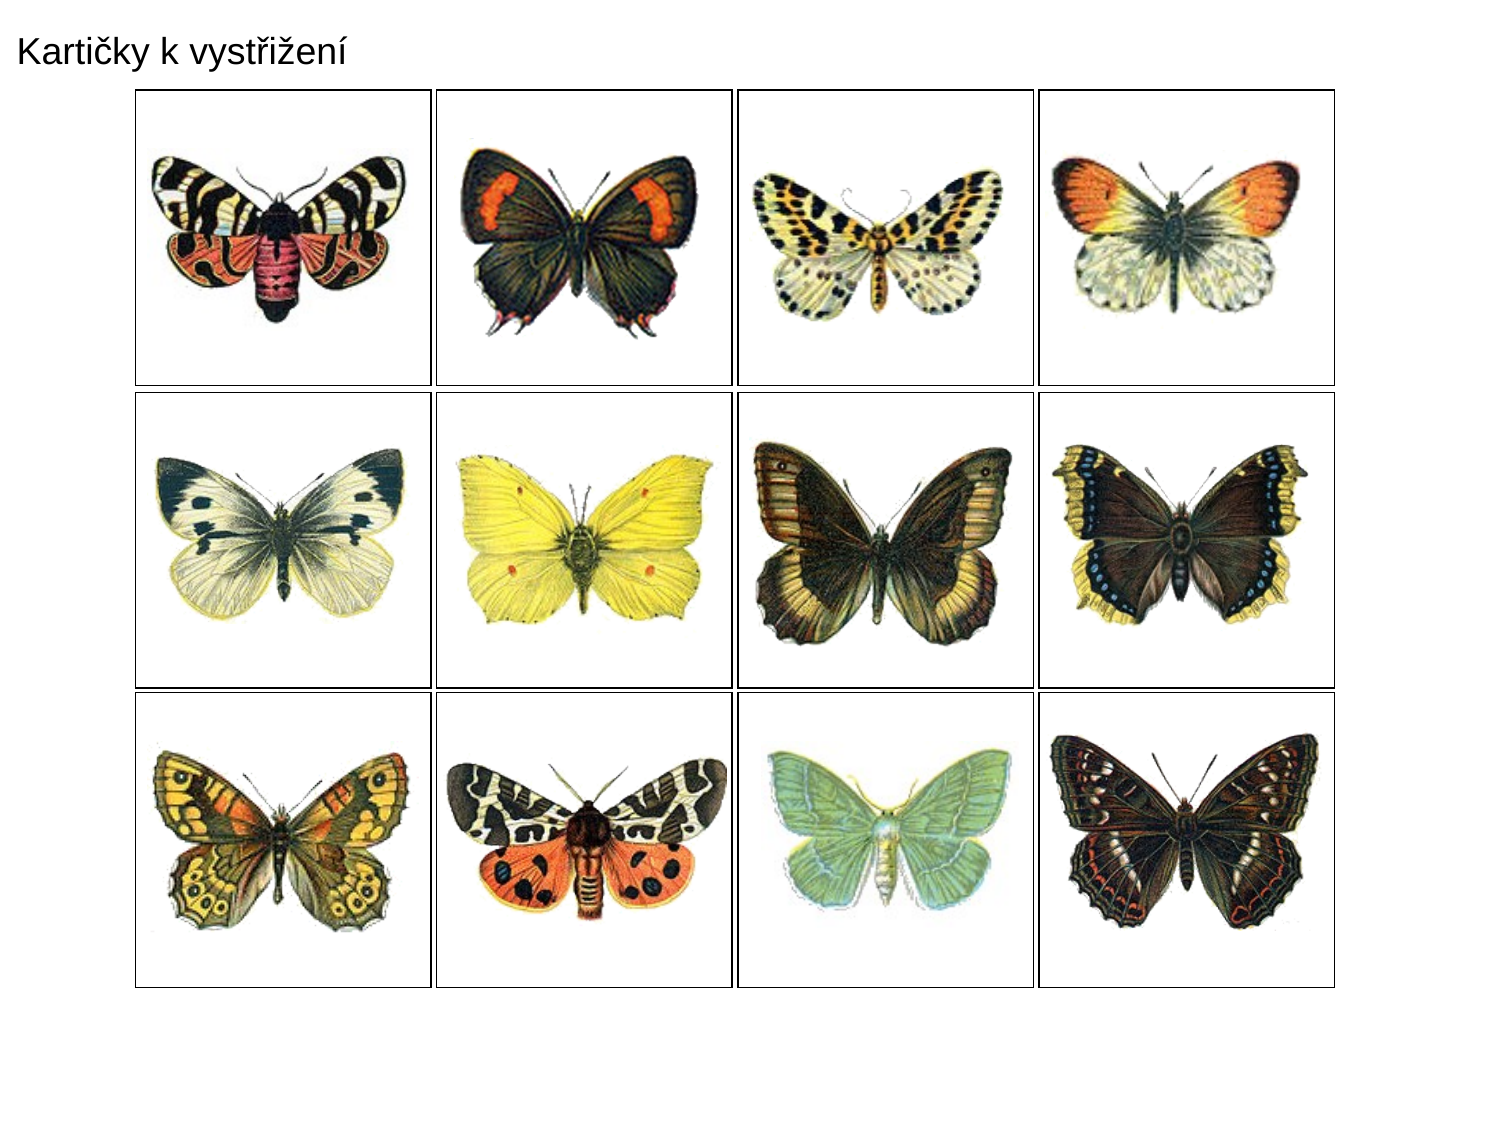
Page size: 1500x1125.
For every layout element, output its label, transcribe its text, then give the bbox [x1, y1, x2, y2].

text_box [737, 90, 1034, 386]
text_box [135, 692, 431, 988]
text_box [436, 90, 732, 386]
text_box [135, 90, 431, 386]
text_box [737, 692, 1034, 988]
text_box [1039, 90, 1335, 386]
picture [749, 162, 1010, 330]
picture [749, 434, 1016, 651]
text_box [436, 692, 732, 988]
picture [1045, 150, 1317, 329]
text_box [1039, 692, 1335, 988]
text_box [436, 392, 732, 688]
picture [1045, 434, 1329, 634]
picture [147, 444, 414, 624]
picture [442, 753, 727, 928]
picture [147, 148, 414, 331]
picture [761, 741, 1019, 928]
picture [454, 445, 721, 640]
text_box [135, 392, 431, 688]
picture [454, 138, 703, 360]
text_box Kartičky k vystřižení [1, 18, 363, 80]
text_box [737, 392, 1034, 688]
picture [147, 741, 419, 947]
text_box [1039, 392, 1335, 688]
picture [1045, 729, 1326, 931]
